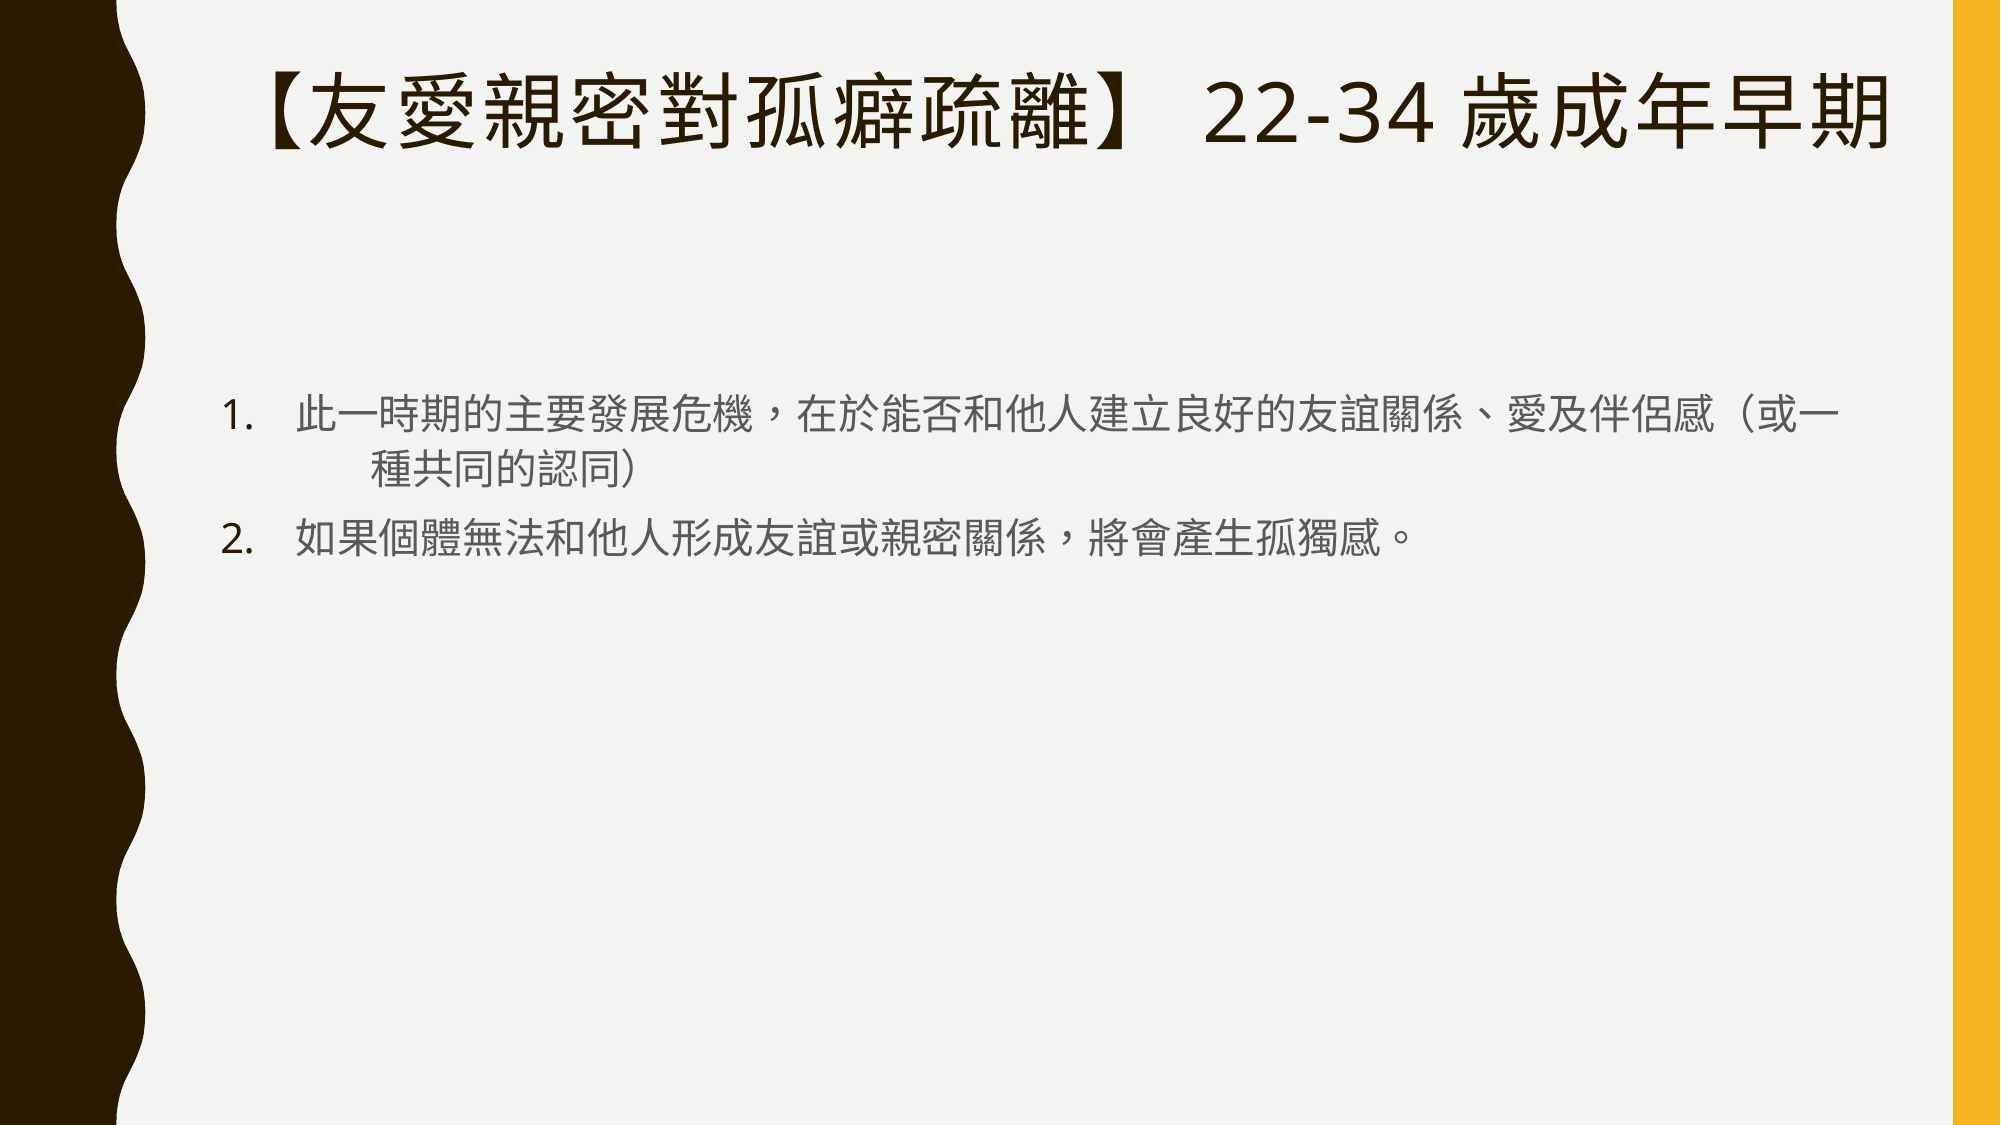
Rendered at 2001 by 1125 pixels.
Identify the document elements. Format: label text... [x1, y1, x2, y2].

list 此一時期的主要發展危機，在於能否和他人建立良好的友誼關係、愛及伴侶感（或一種共同的認同） 如果個體無法和他人形成友誼或親密關係，將會產生孤獨感。 [205, 375, 1876, 965]
title 【友愛親密對孤癖疏離】22-34歲成年早期 [205, 62, 1910, 308]
